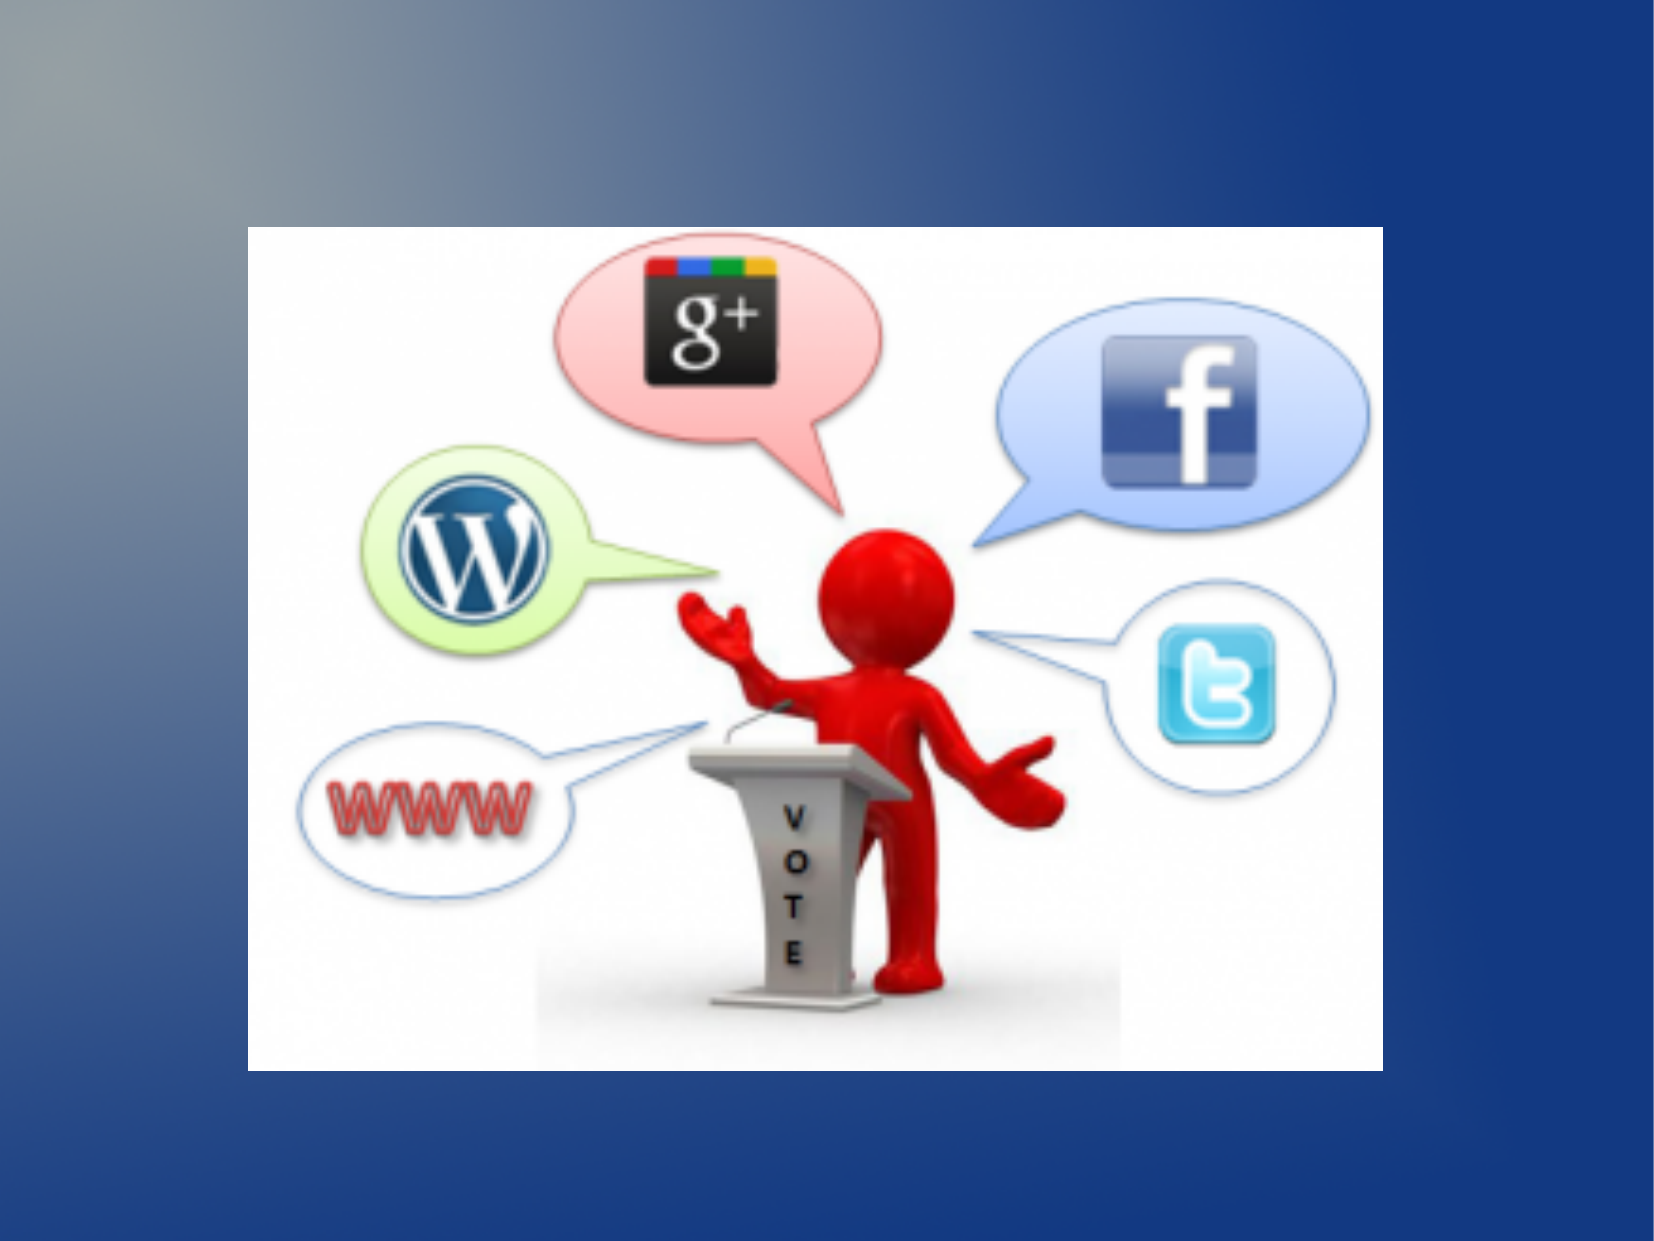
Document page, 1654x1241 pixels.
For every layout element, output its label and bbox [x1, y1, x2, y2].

picture [248, 227, 1383, 1071]
